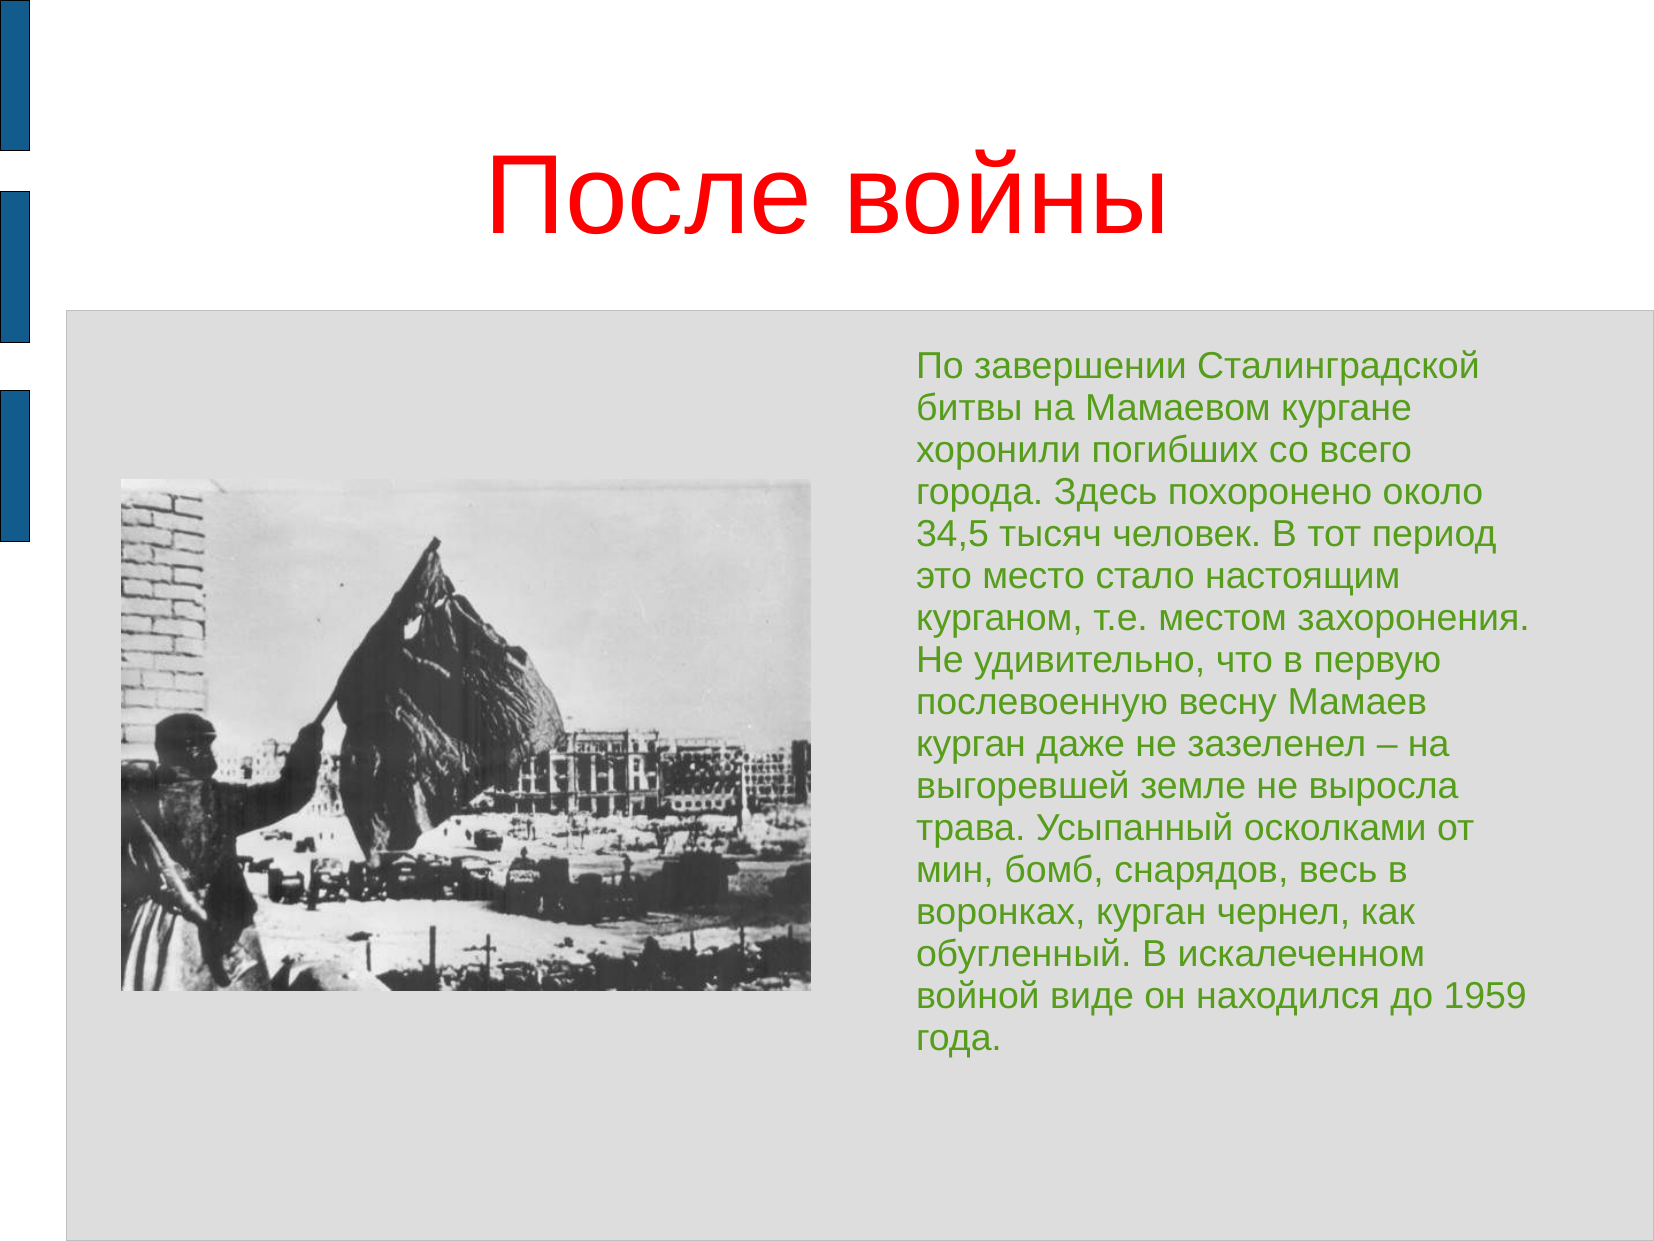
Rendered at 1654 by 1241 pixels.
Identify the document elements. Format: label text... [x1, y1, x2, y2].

picture [121, 479, 811, 991]
title После войны [121, 98, 1534, 291]
list По завершении Сталинградской битвы на Мамаевом кургане хоронили погибших со всего города. Здесь похоронено около 34,5 тысяч человек. В тот период это место стало настоящим курганом, т.е. местом захоронения. Не удивительно, что в первую послевоенную весну Мамаев курган даже не зазеленел – на выгоревшей земле не выросла трава. Усыпанный осколками от мин, бомб, снарядов, весь в воронках, курган чернел, как обугленный. В искалеченном войной виде он находился до 1959 года. [845, 344, 1535, 1112]
